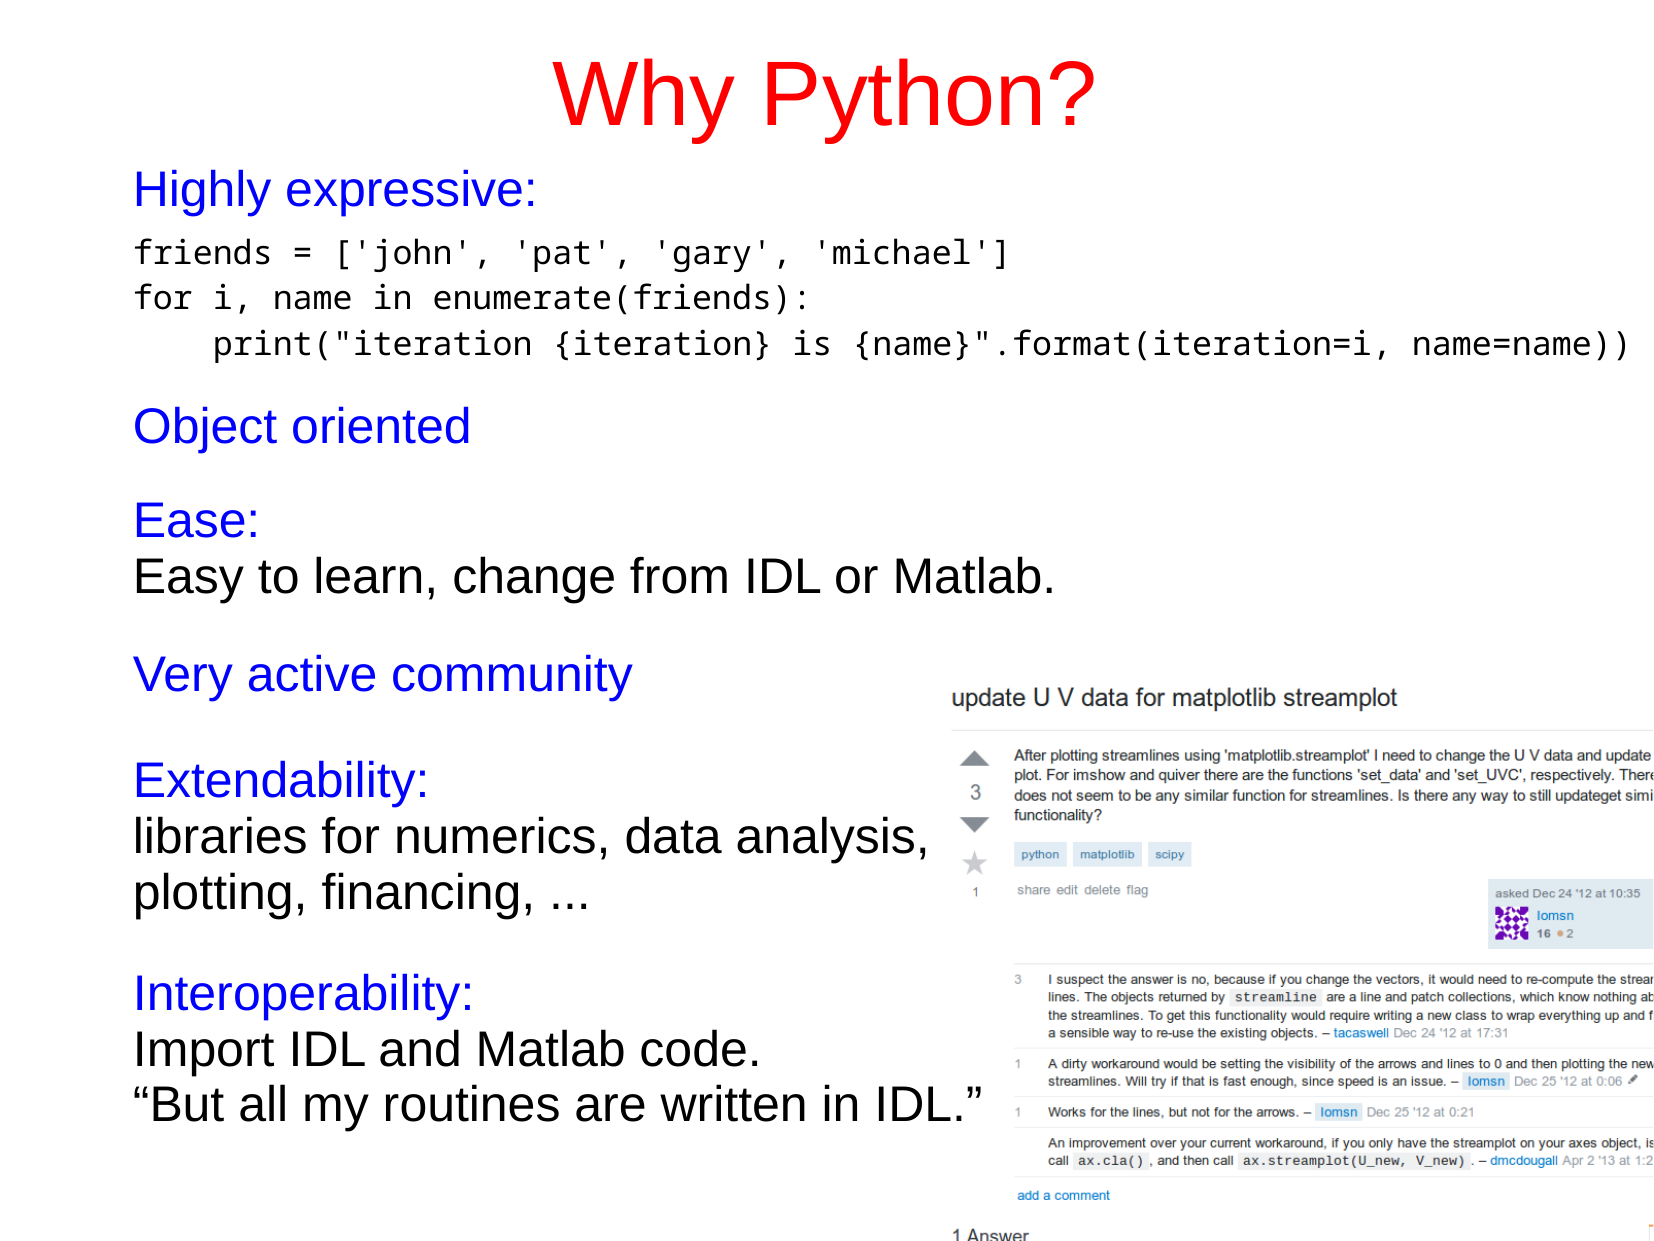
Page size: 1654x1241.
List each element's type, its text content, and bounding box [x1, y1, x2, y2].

text_box Ease: Easy to learn, change from IDL or Matlab. [118, 573, 1625, 638]
text_box Object oriented [118, 390, 1625, 573]
text_box Interoperability: Import IDL and Matlab code. “But all my routines are written in IDL.” [118, 957, 1625, 1140]
text_box Extendability: libraries for numerics, data analysis, plotting, financing, ... [118, 821, 938, 928]
text_box friends = ['john', 'pat', 'gary', 'michael'] for i, name in enumerate(friends): print("iteration {iteration} is {name}".format(iteration=i, name=name)) [118, 221, 1654, 461]
text_box Highly expressive: [118, 153, 591, 221]
picture [938, 667, 1654, 1241]
text_box Why Python? [37, 37, 1613, 151]
text_box Very active community [118, 638, 1625, 821]
